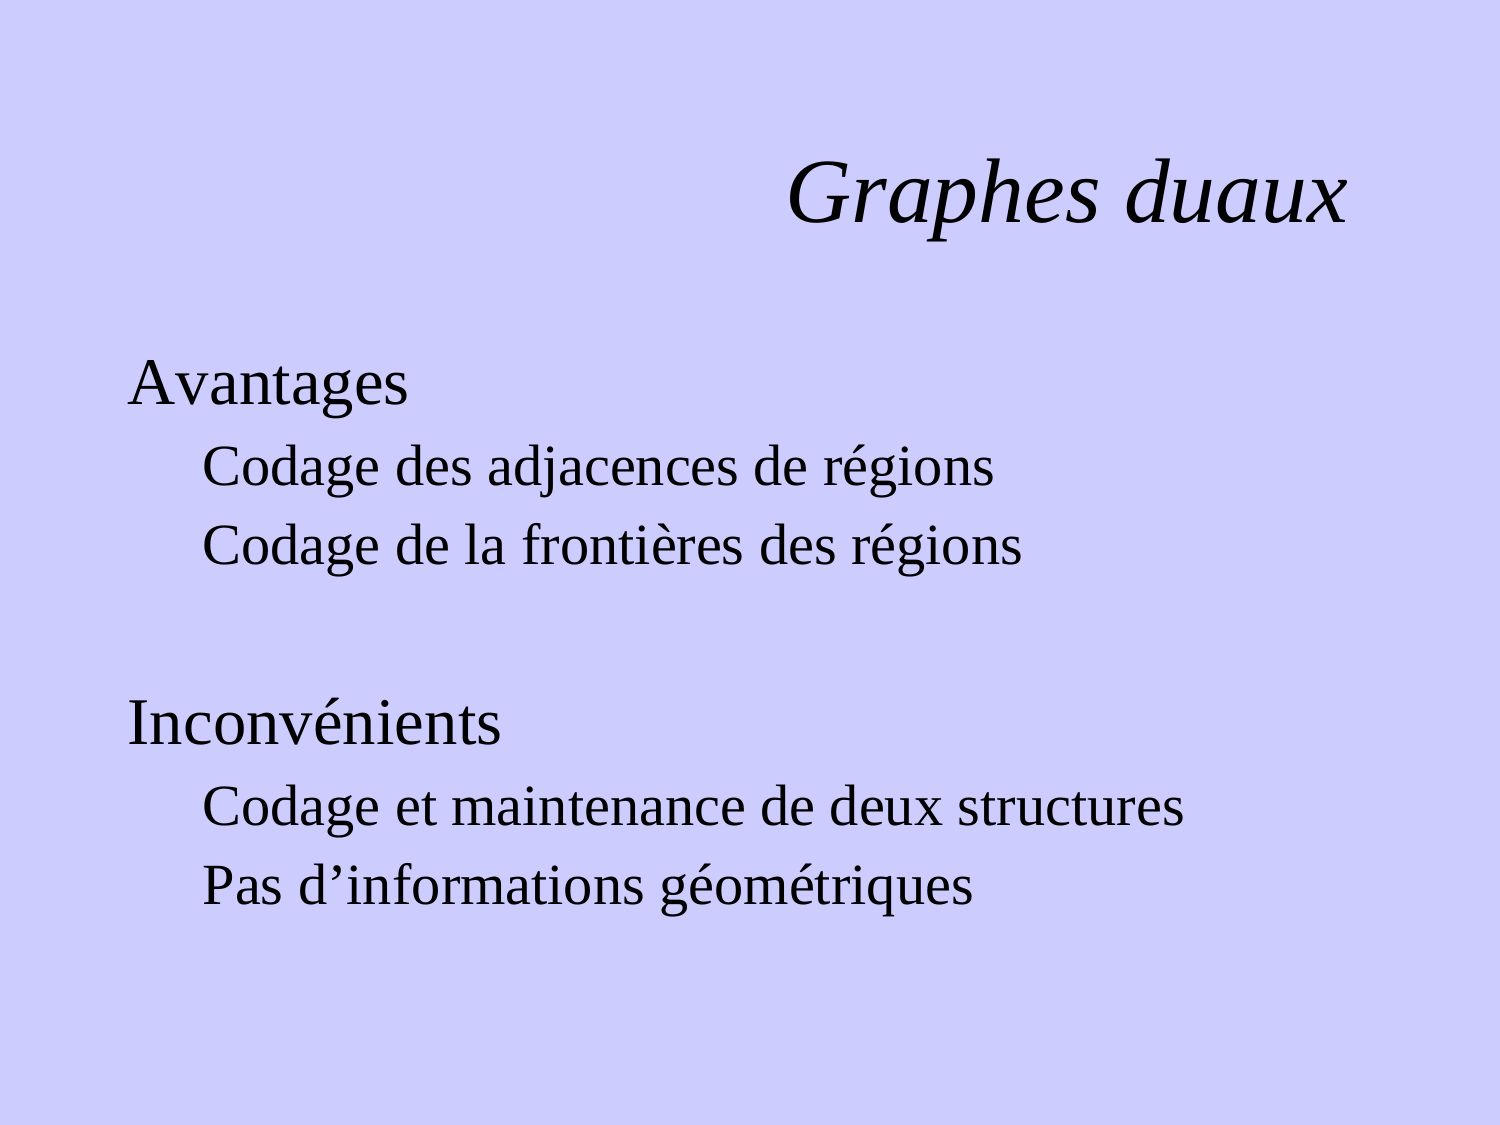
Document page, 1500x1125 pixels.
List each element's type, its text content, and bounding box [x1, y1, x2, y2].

title Graphes duaux [112, 62, 1388, 250]
list Avantages Codage des adjacences de régions Codage de la frontières des régions Inconvénients Codage et maintenance de deux structures Pas d’informations géométriques [112, 337, 1388, 1013]
